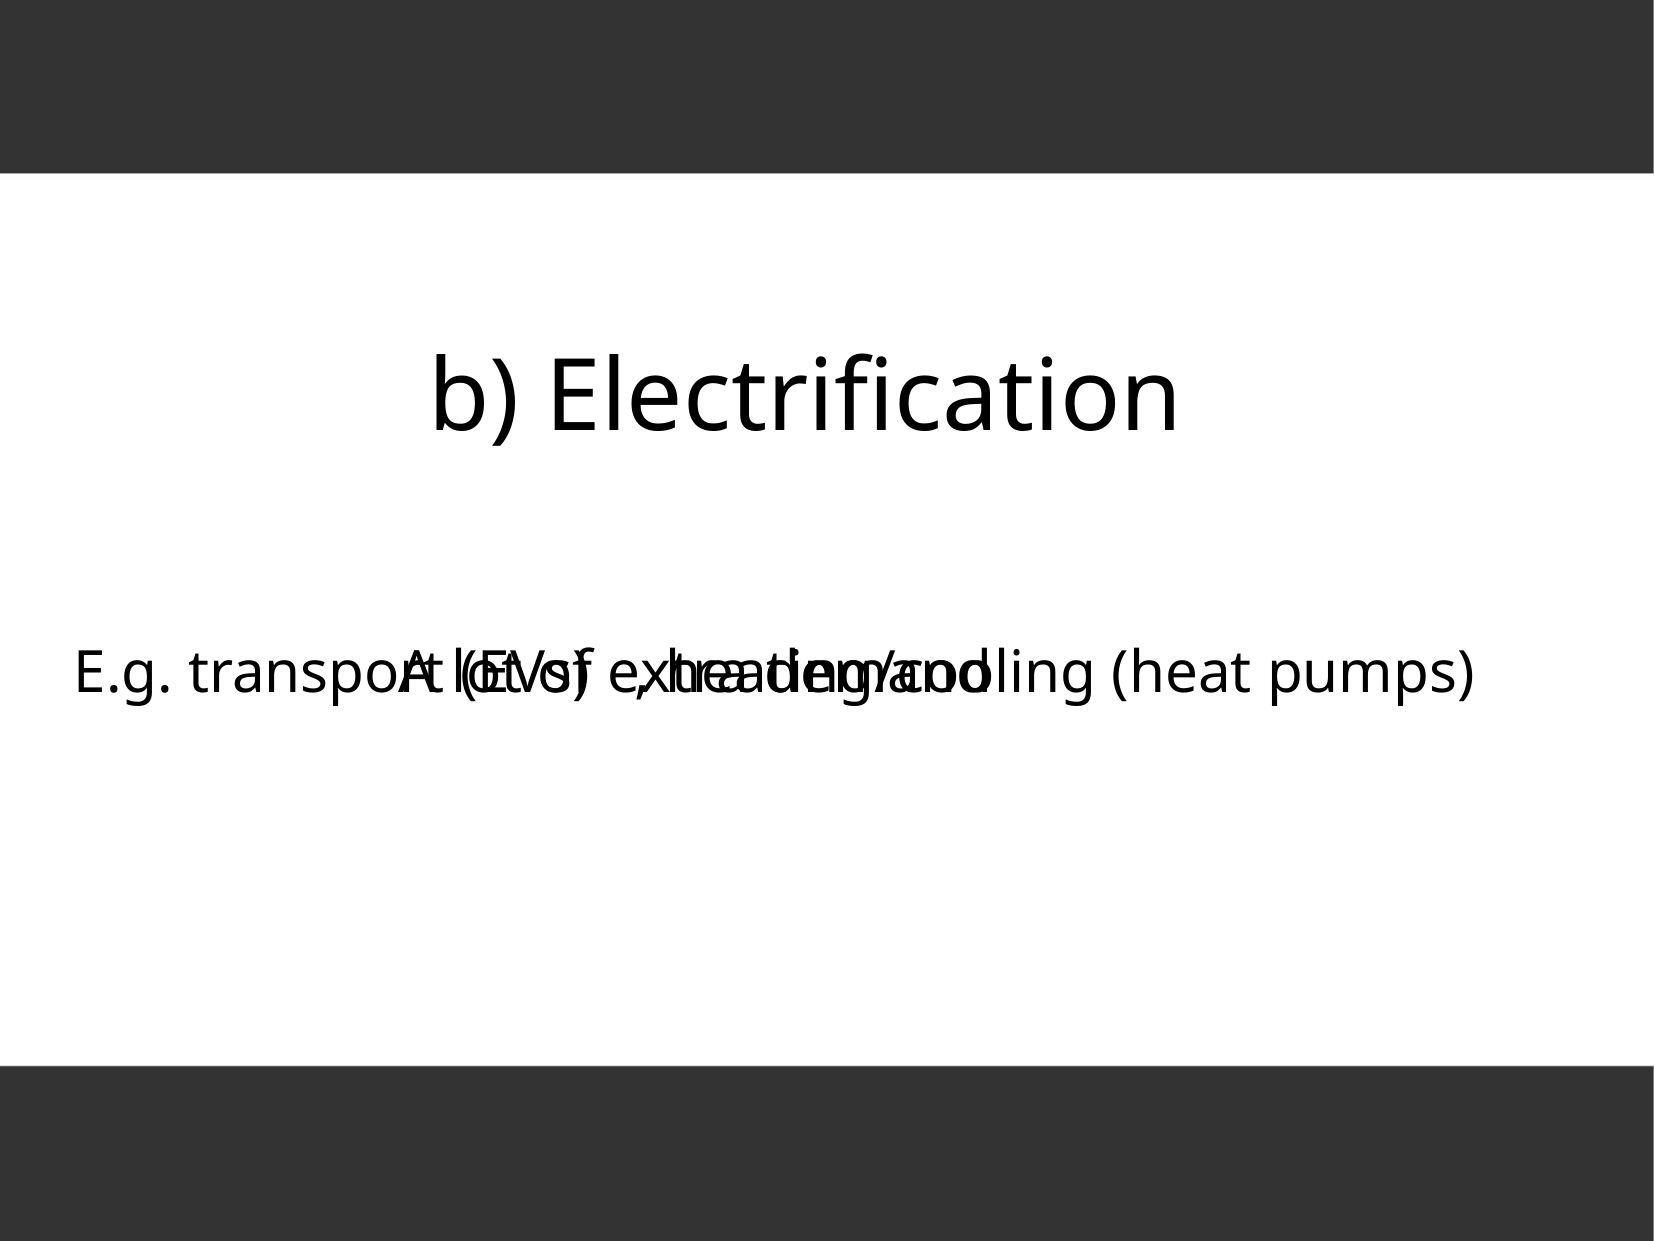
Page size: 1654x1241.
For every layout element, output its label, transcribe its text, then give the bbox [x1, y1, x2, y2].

text_box , heating/cooling (heat pumps) [1359, 623, 1595, 709]
picture [0, 0, 1654, 1241]
text_box b) Electrification [413, 316, 1418, 453]
text_box E.g. transport (EVs) [59, 623, 383, 709]
text_box A lot of extra demand [383, 623, 1359, 709]
